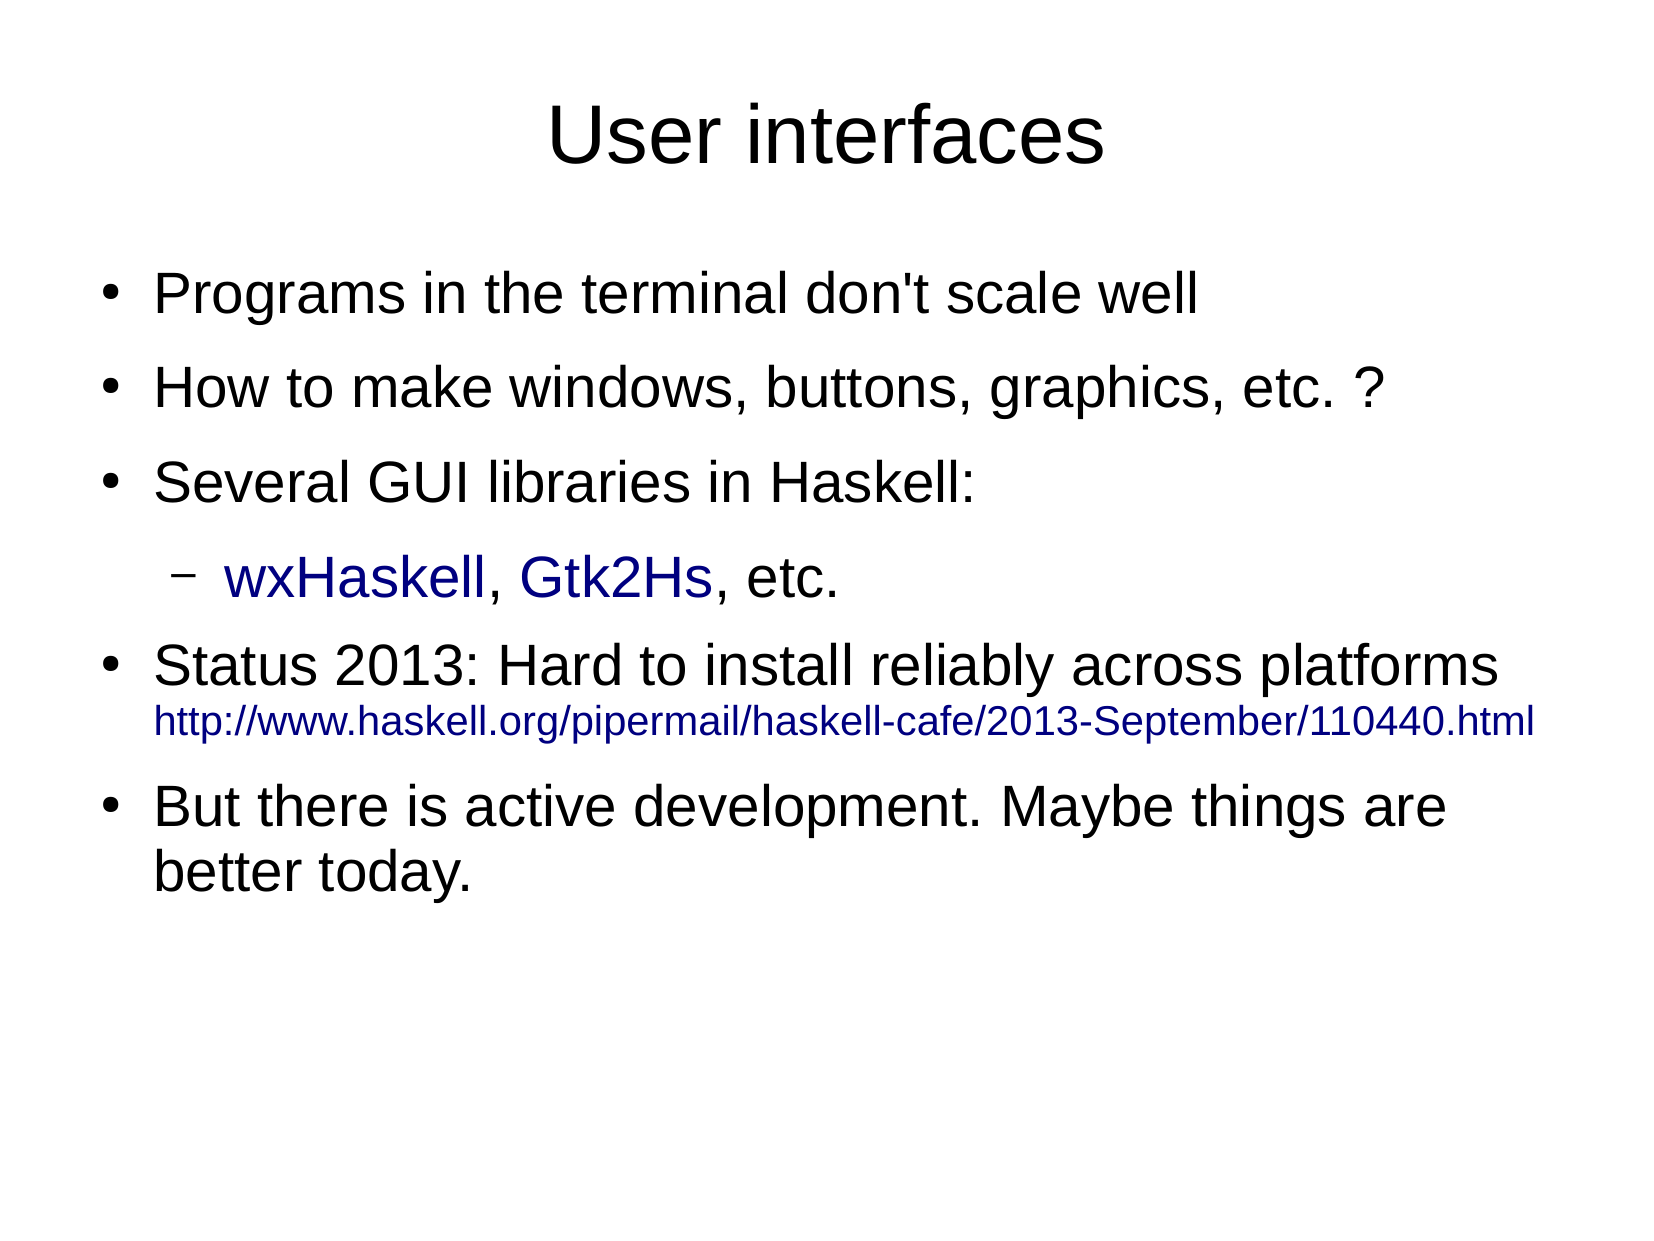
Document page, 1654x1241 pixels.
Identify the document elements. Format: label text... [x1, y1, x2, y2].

list Programs in the terminal don't scale well How to make windows, buttons, graphics, etc. ? Several GUI libraries in Haskell: wxHaskell, Gtk2Hs, etc. Status 2013: Hard to install reliably across platforms http://www.haskell.org/pipermail/haskell-cafe/2013-September/110440.html But there is active development. Maybe things are better today. [82, 260, 1571, 1130]
title User interfaces [82, 31, 1571, 239]
